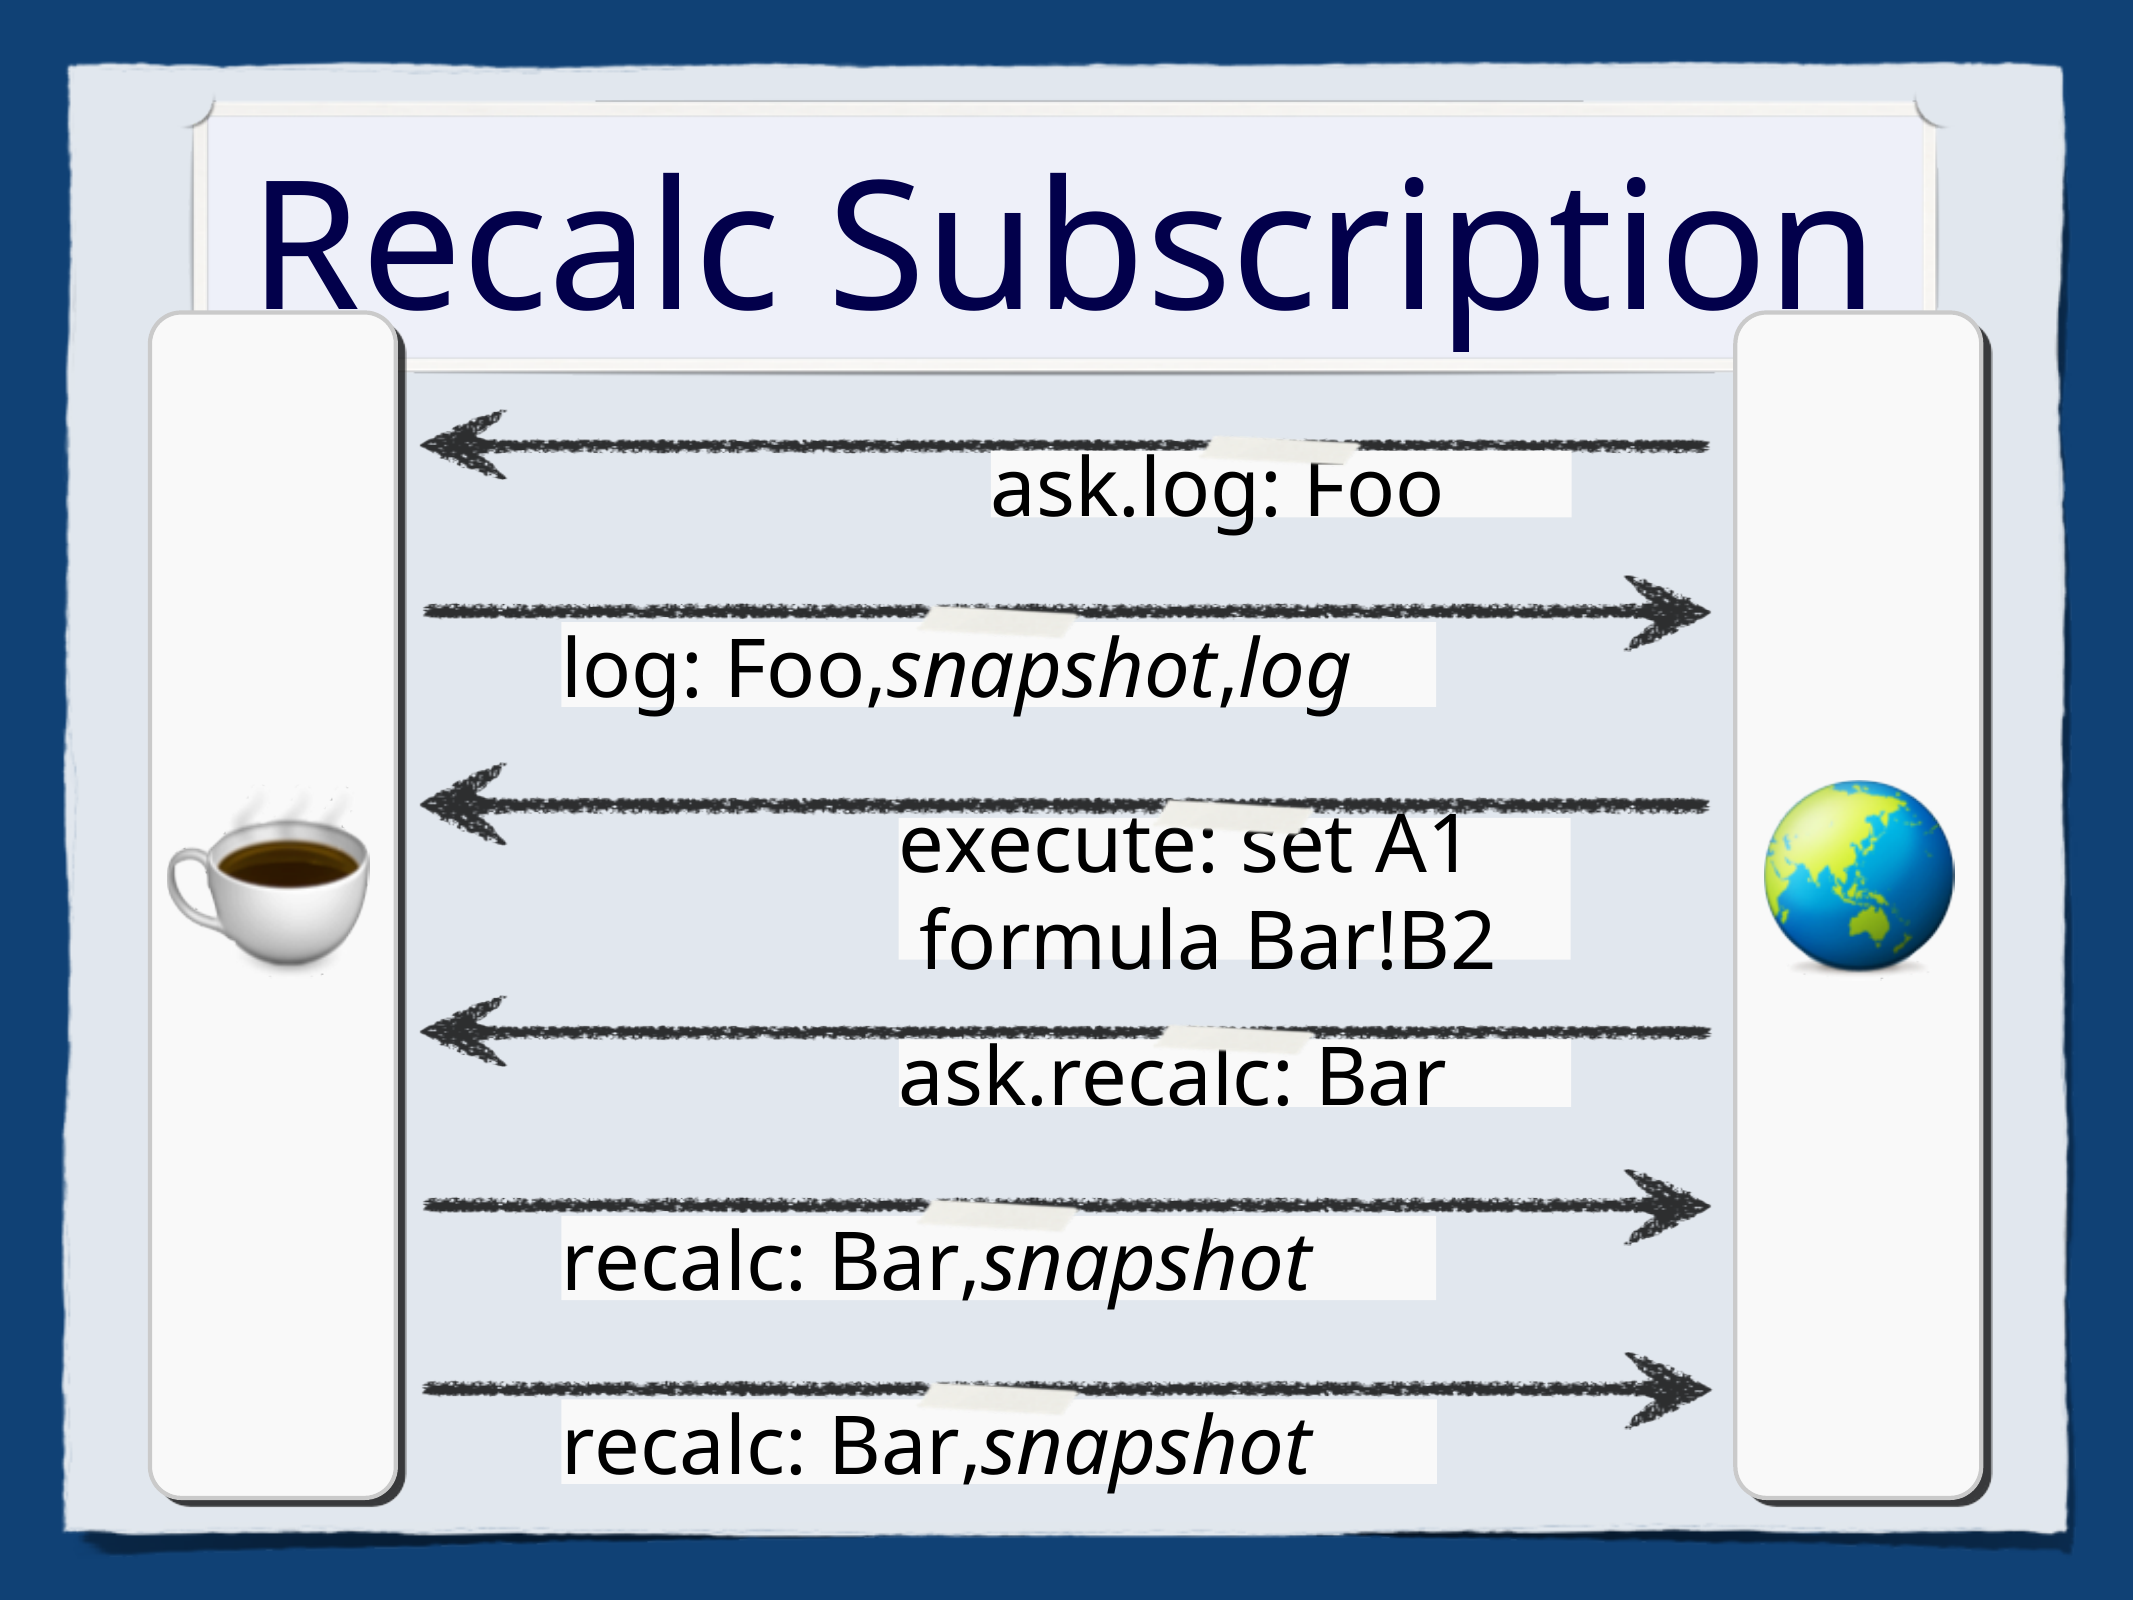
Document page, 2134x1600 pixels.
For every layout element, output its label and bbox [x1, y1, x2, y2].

picture [54, 52, 2078, 1559]
text_box [1735, 312, 1982, 1498]
text_box [149, 312, 396, 1498]
